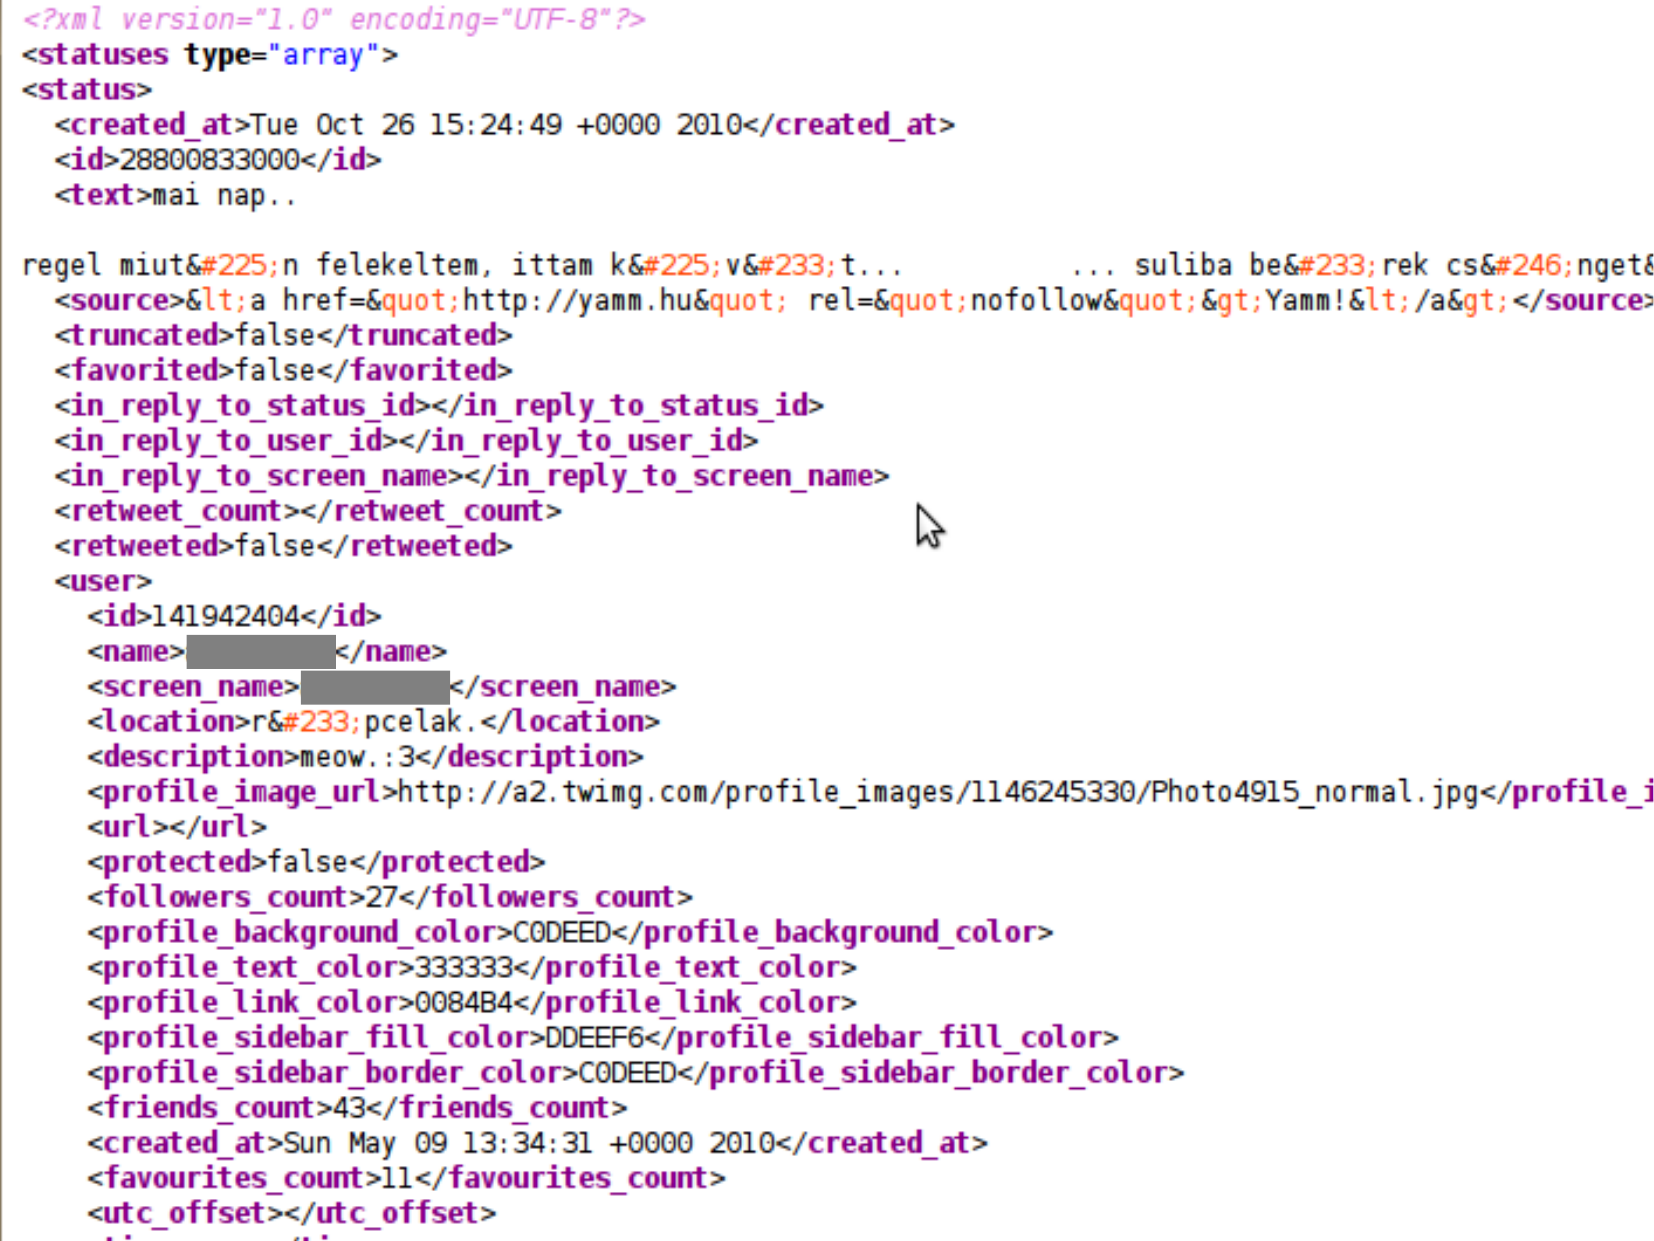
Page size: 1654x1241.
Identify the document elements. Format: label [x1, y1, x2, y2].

text_box [300, 670, 451, 705]
picture [0, 0, 1654, 1241]
text_box [186, 634, 336, 669]
